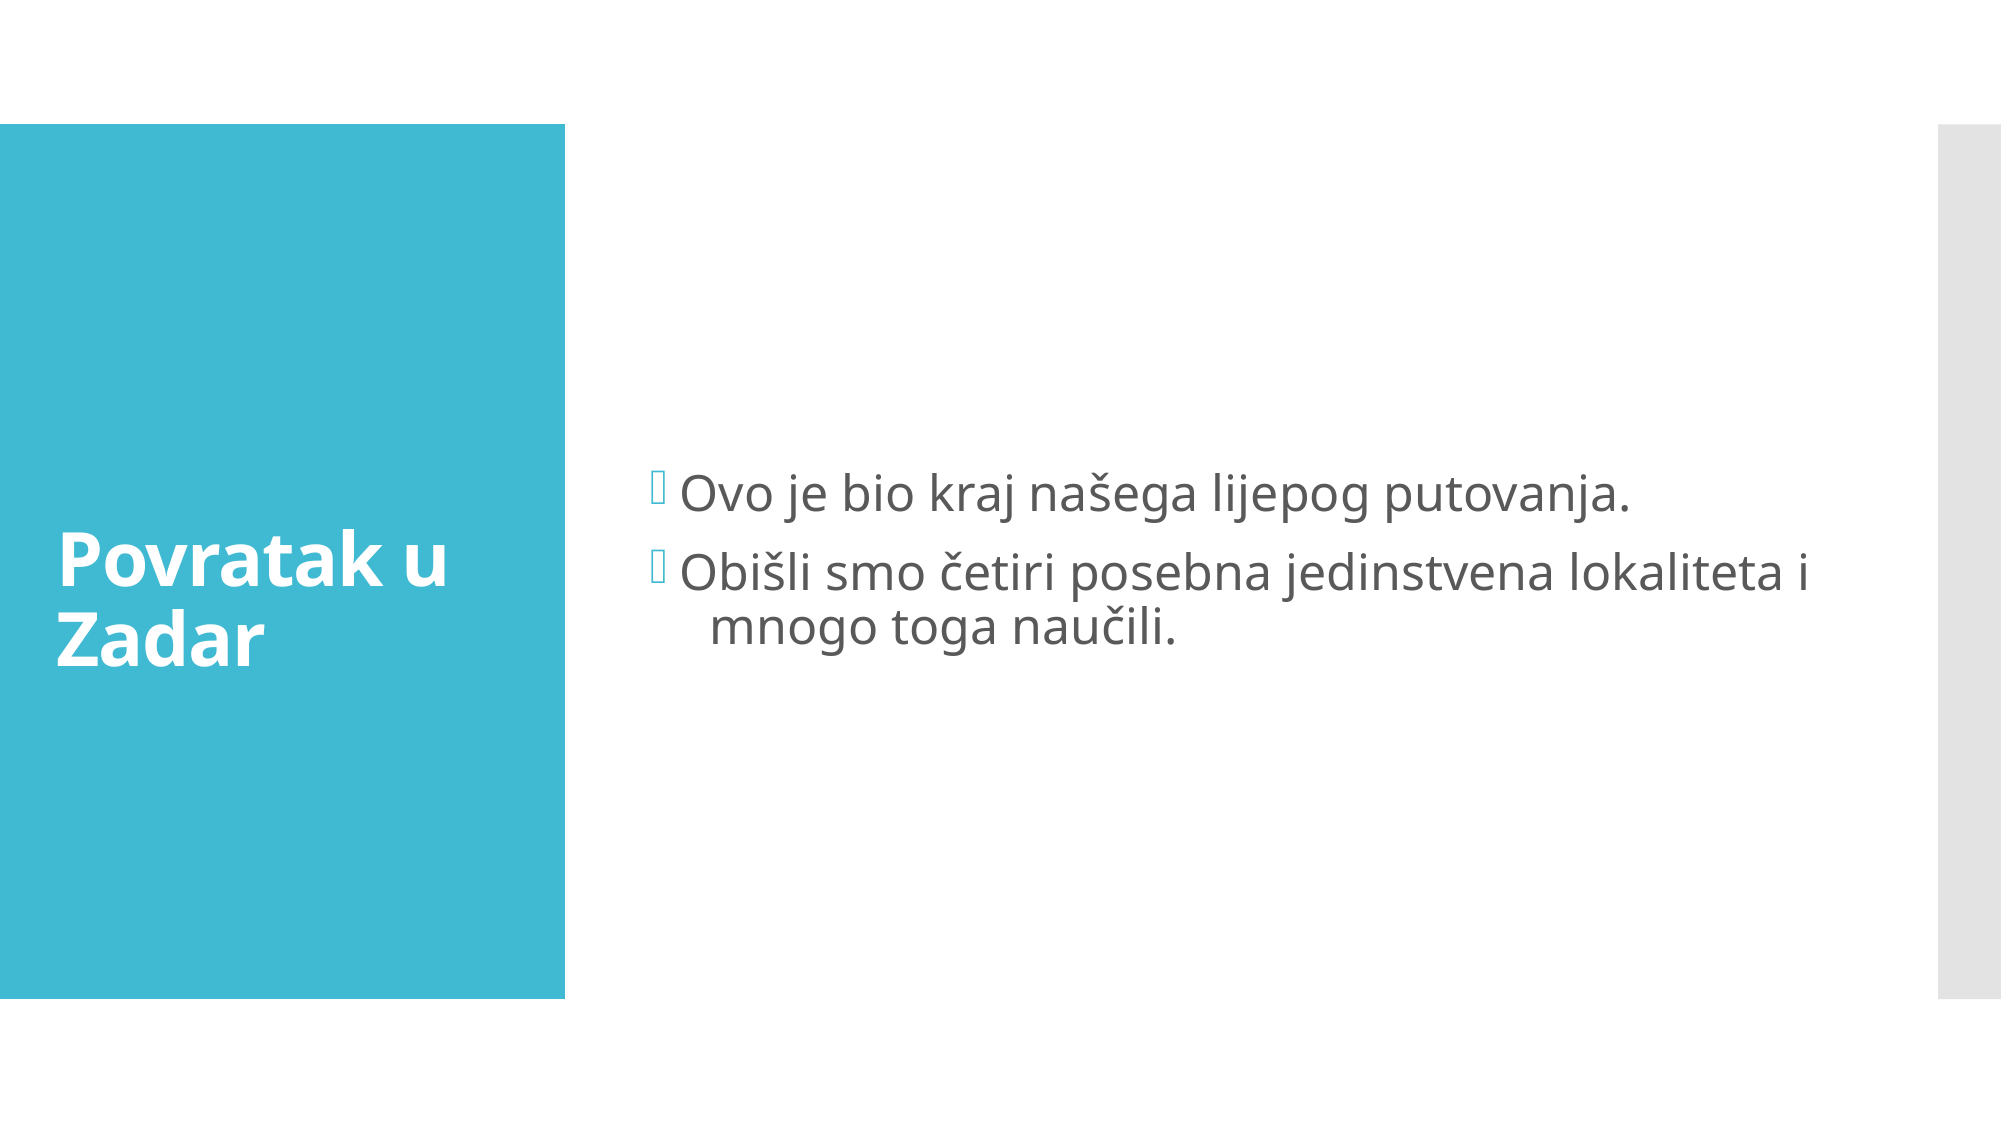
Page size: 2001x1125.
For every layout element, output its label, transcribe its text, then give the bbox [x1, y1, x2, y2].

list Ovo je bio kraj našega lijepog putovanja. Obišli smo četiri posebna jedinstvena lokaliteta i mnogo toga naučili. [634, 141, 1835, 982]
title Povratak u Zadar [41, 184, 526, 940]
